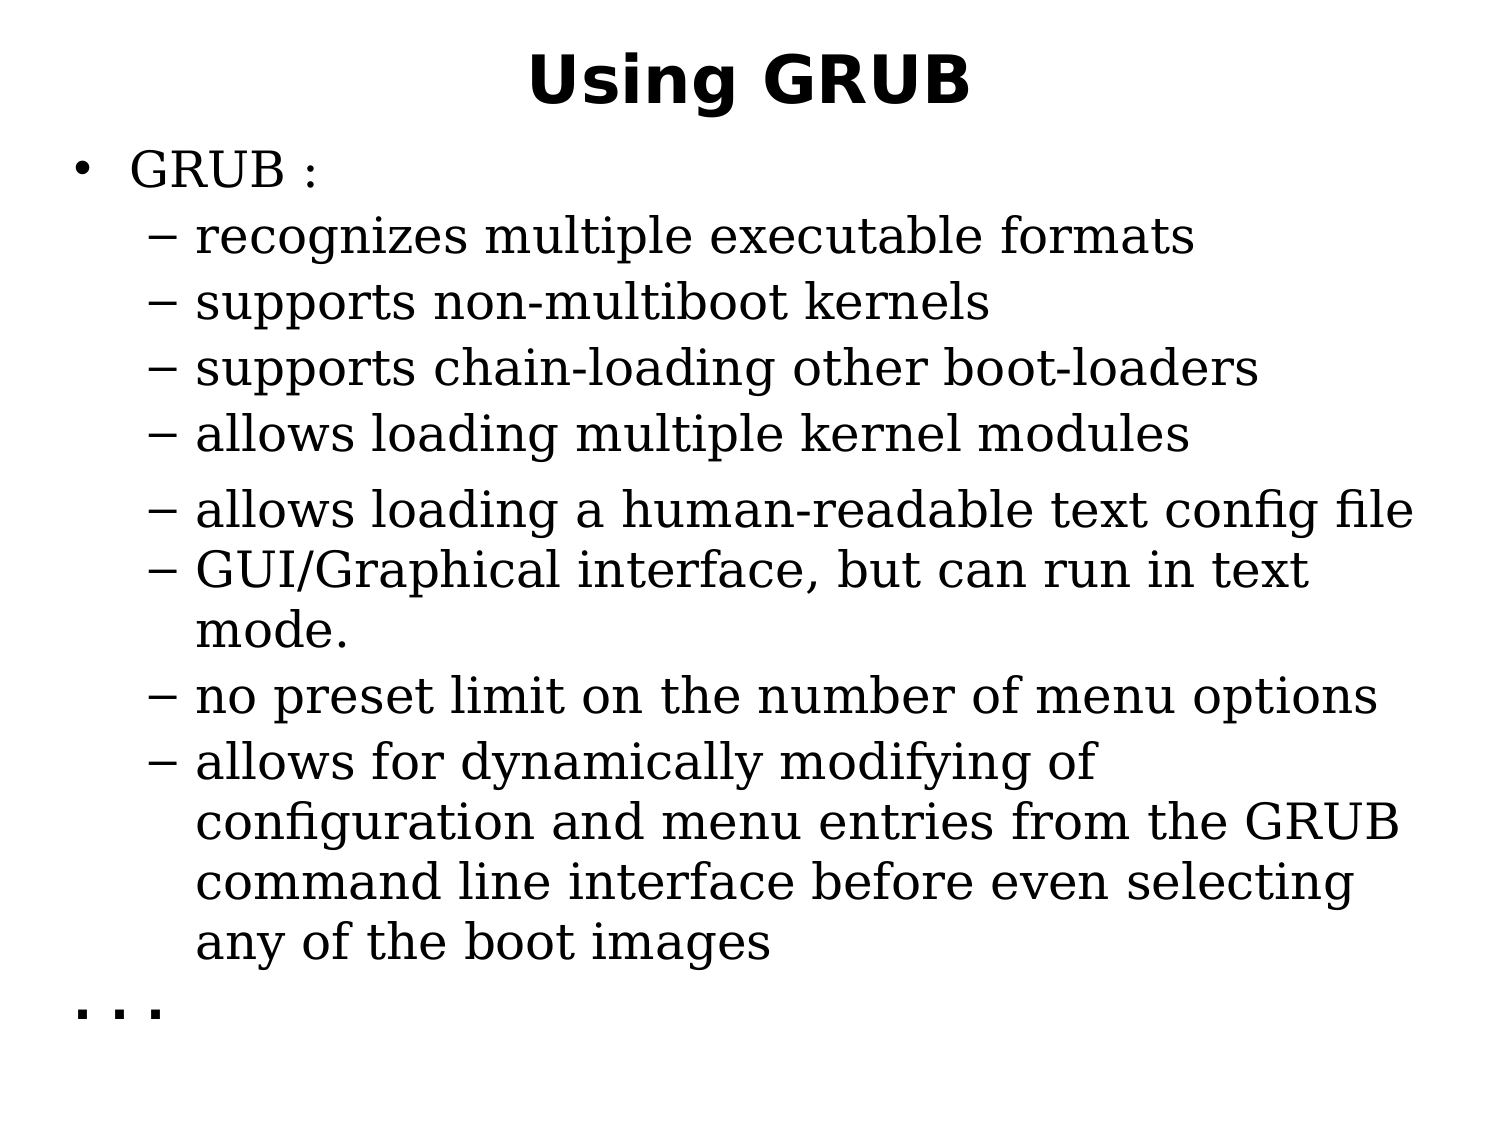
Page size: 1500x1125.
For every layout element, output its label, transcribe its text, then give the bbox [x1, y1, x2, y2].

title Using GRUB [112, 29, 1388, 125]
list GRUB : recognizes multiple executable formats supports non-multiboot kernels supports chain-loading other boot-loaders allows loading multiple kernel modules allows loading a human-readable text config file GUI/Graphical interface, but can run in text mode. no preset limit on the number of menu options allows for dynamically modifying of configuration and menu entries from the GRUB command line interface before even selecting any of the boot images . . . [59, 129, 1447, 1038]
